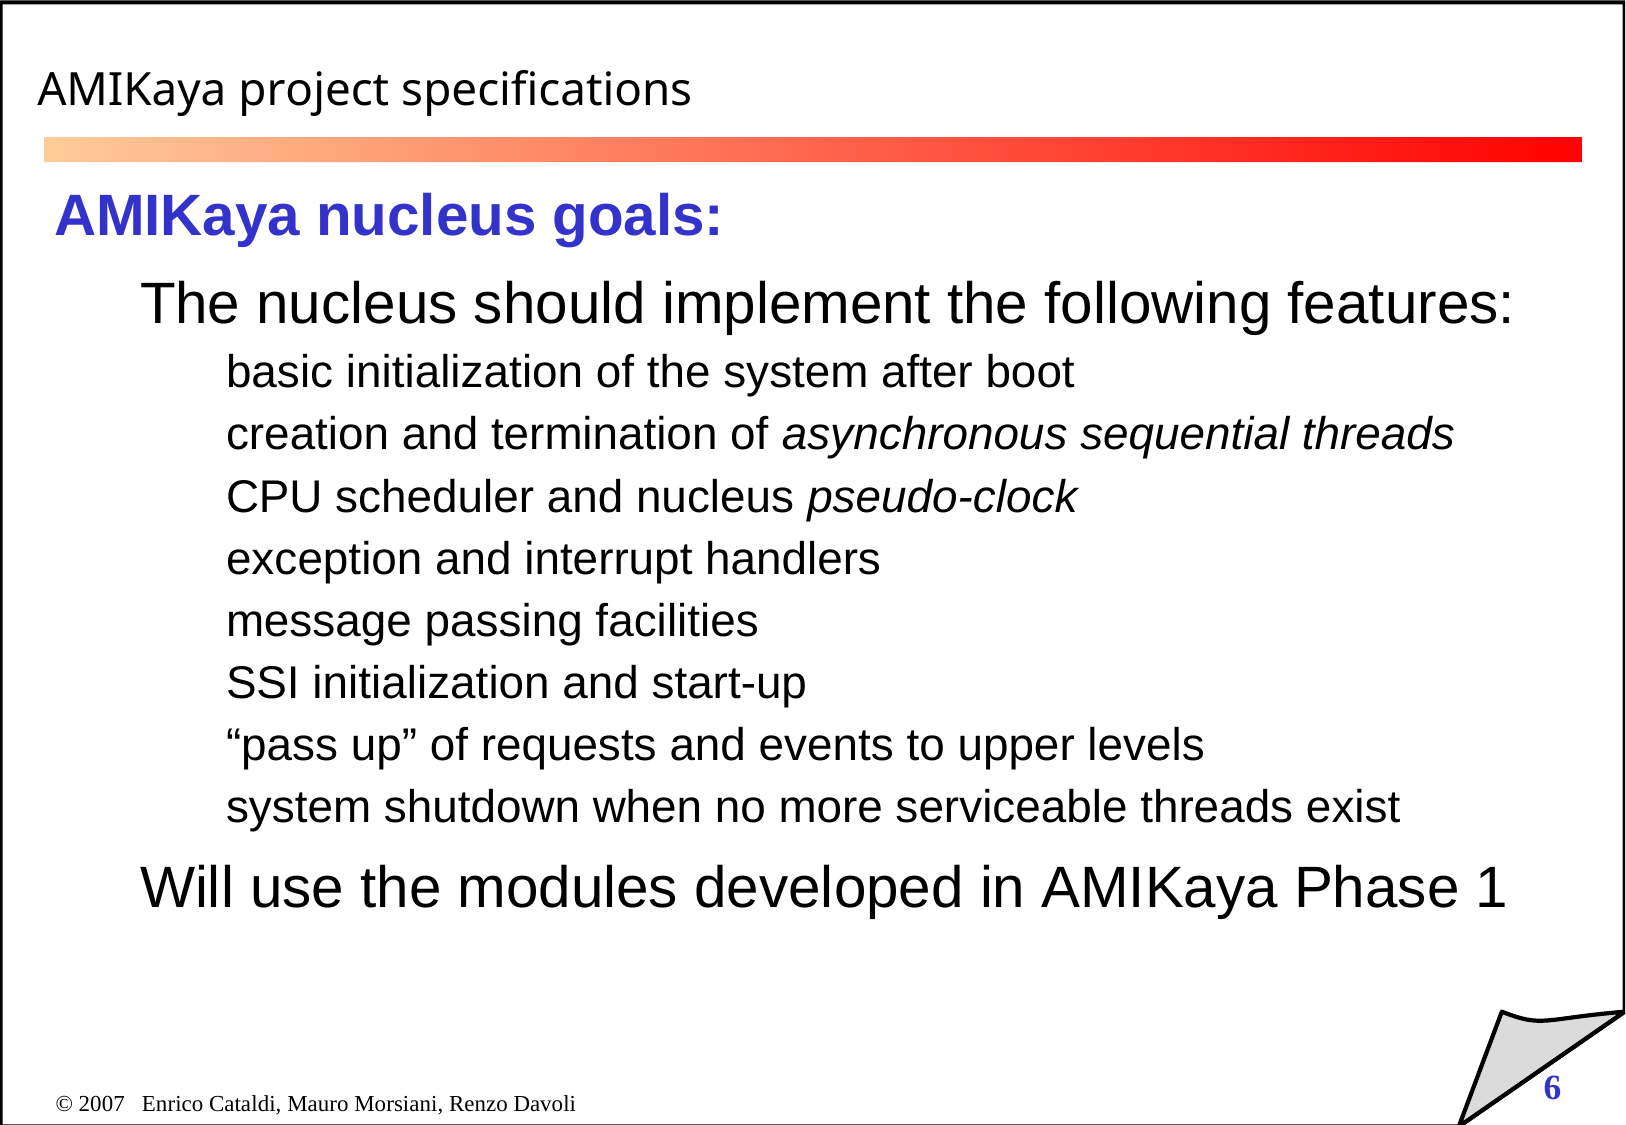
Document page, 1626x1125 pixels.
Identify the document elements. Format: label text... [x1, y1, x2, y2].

list AMIKaya nucleus goals: The nucleus should implement the following features: basic initialization of the system after boot creation and termination of asynchronous sequential threads CPU scheduler and nucleus pseudo-clock exception and interrupt handlers message passing facilities SSI initialization and start-up “pass up” of requests and events to upper levels system shutdown when no more serviceable threads exist Will use the modules developed in AMIKaya Phase 1 [54, 187, 1571, 1124]
title AMIKaya project specifications [37, 44, 1588, 131]
